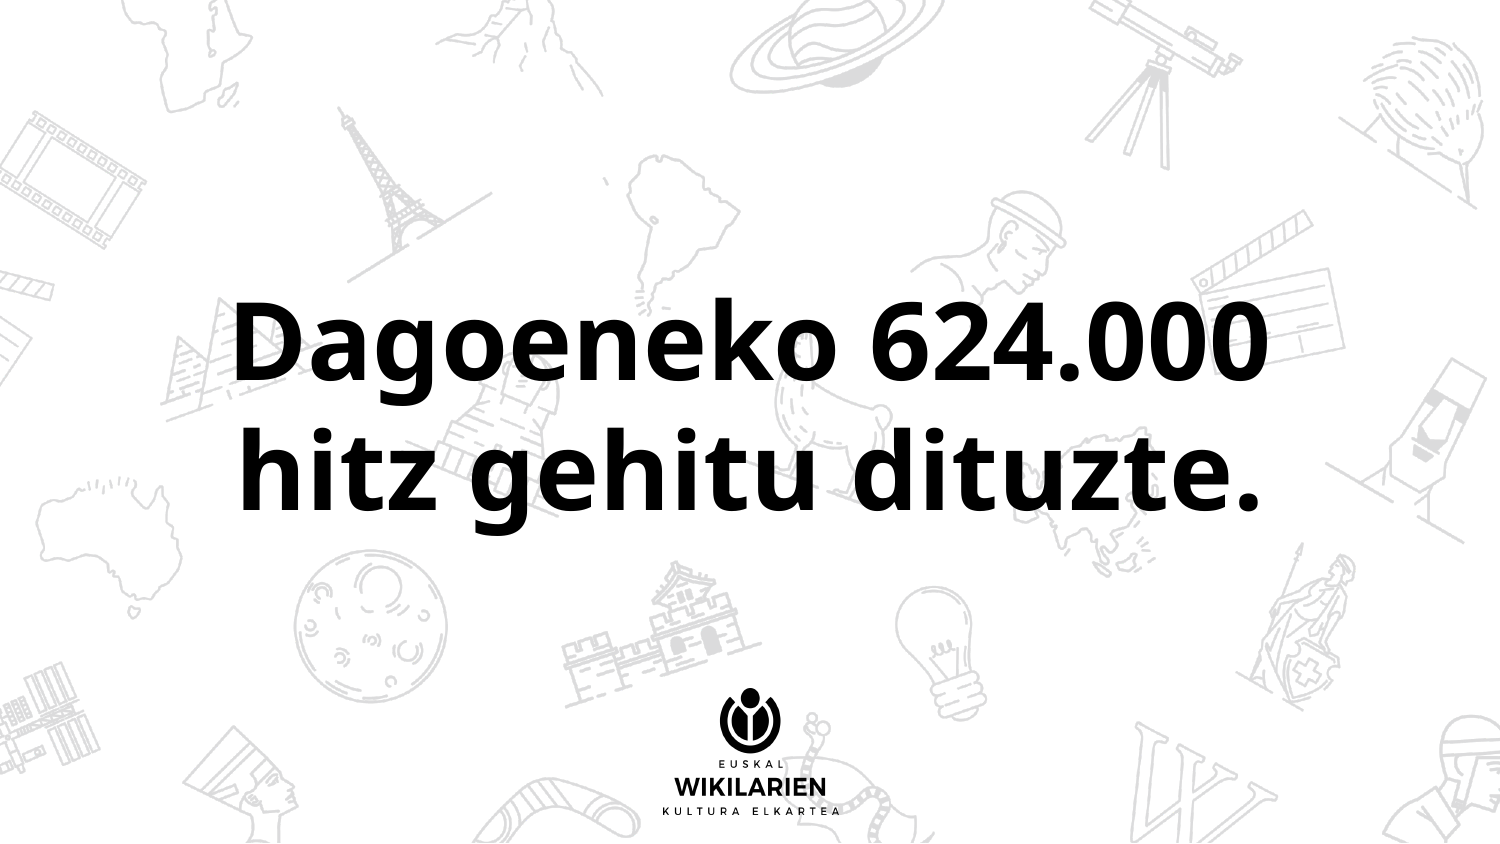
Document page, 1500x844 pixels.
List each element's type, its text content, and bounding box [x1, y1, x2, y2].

title Dagoeneko 624.000 hitz gehitu dituzte. [116, 237, 1384, 567]
picture [0, 0, 1500, 844]
